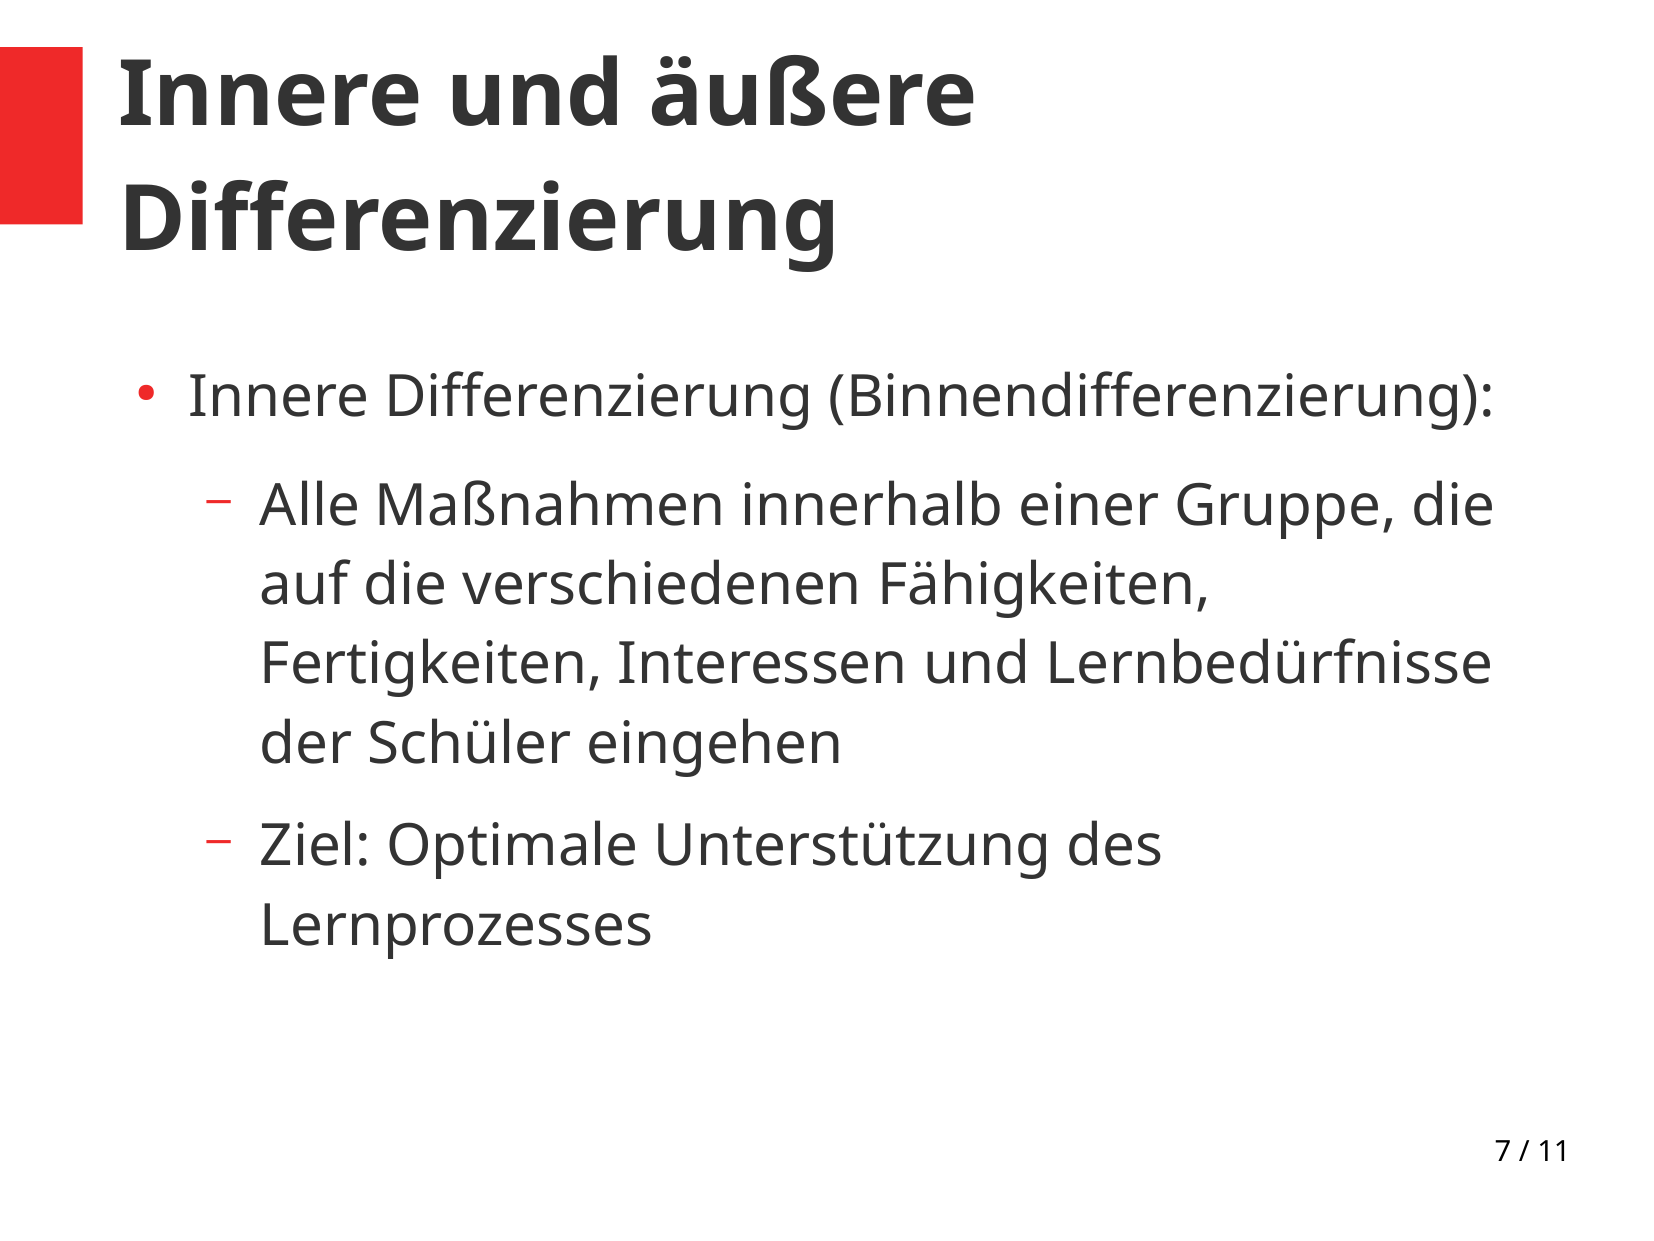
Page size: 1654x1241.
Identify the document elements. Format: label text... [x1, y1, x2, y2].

list Innere Differenzierung (Binnendifferenzierung): Alle Maßnahmen innerhalb einer Gruppe, die auf die verschiedenen Fähigkeiten, Fertigkeiten, Interessen und Lernbedürfnisse der Schüler eingehen Ziel: Optimale Unterstützung des Lernprozesses [118, 354, 1536, 1074]
title Innere und äußere Differenzierung [118, 28, 1571, 278]
